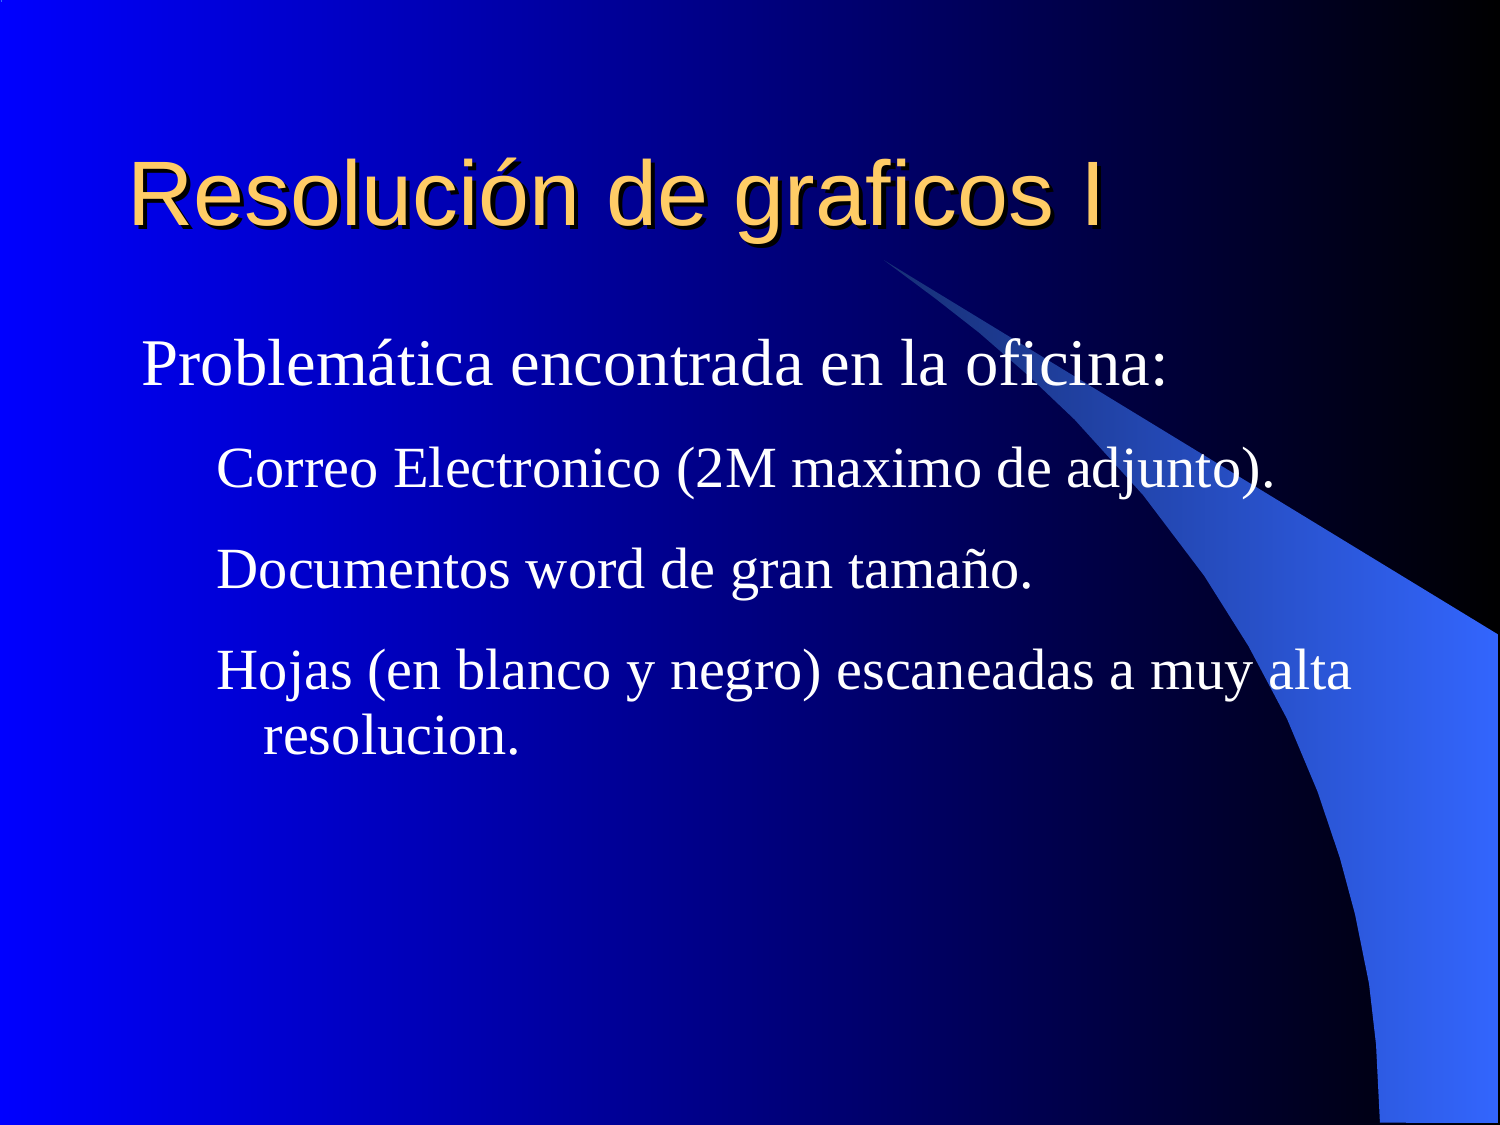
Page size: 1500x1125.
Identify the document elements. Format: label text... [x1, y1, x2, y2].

title Resolución de graficos I [111, 99, 1438, 288]
list Problemática encontrada en la oficina: Correo Electronico (2M maximo de adjunto). Documentos word de gran tamaño. Hojas (en blanco y negro) escaneadas a muy alta resolucion. [111, 324, 1387, 1001]
